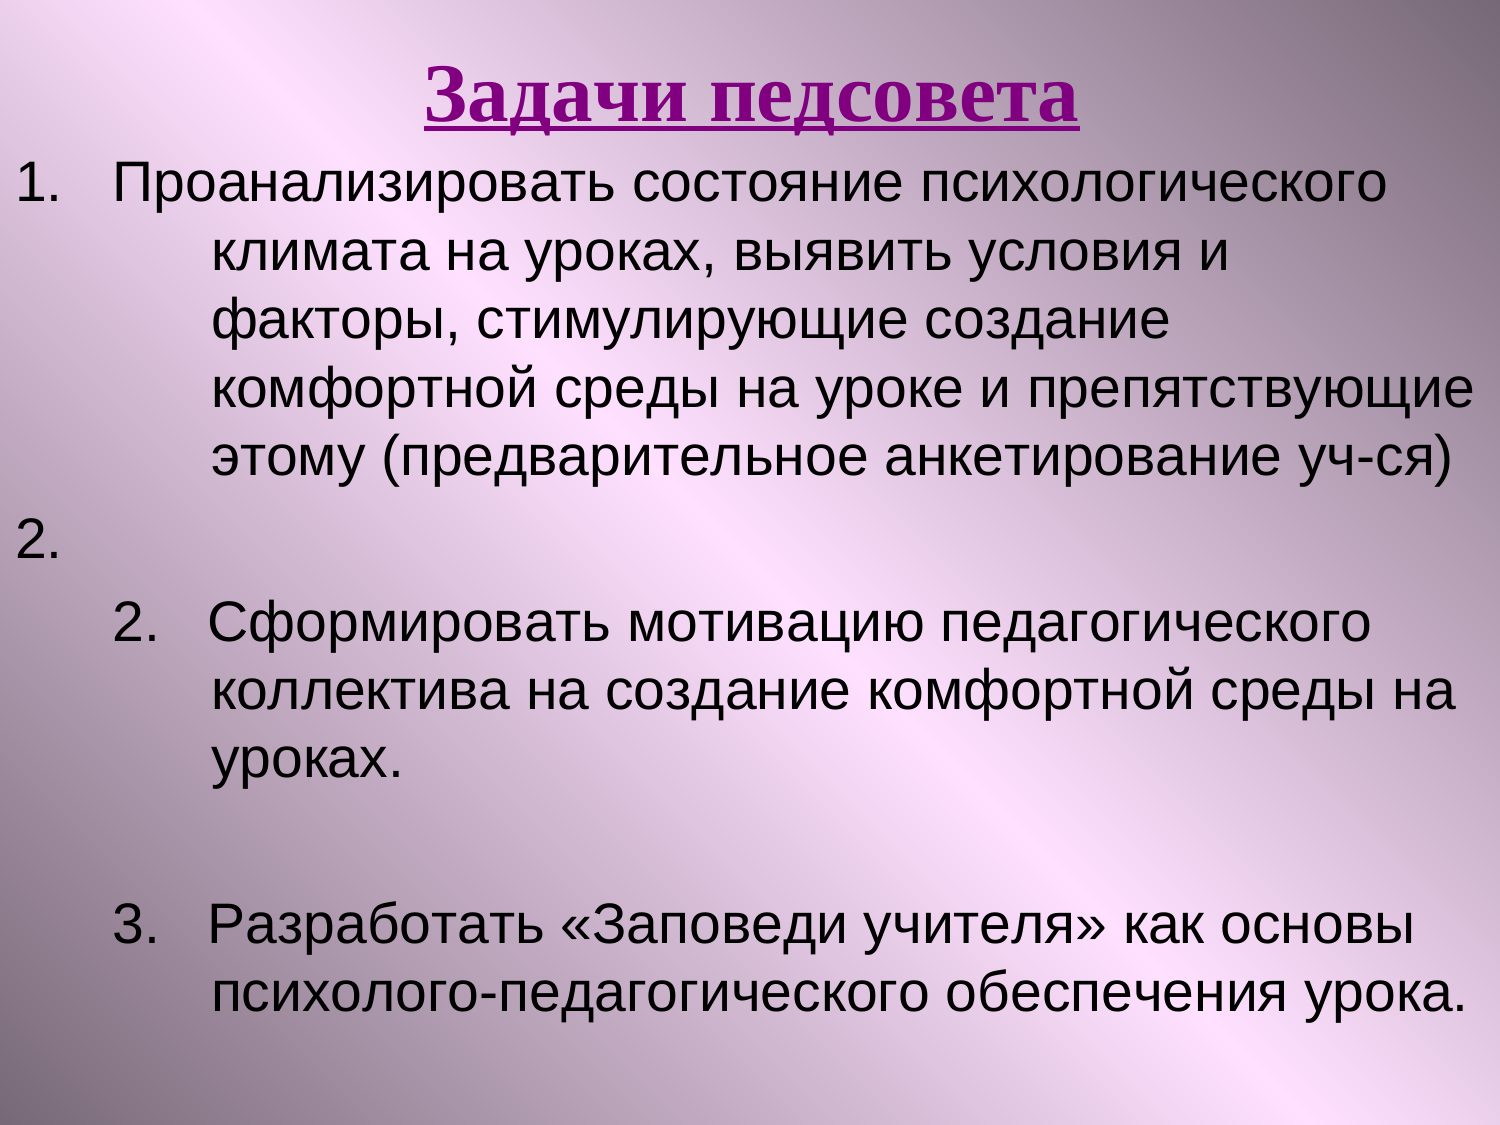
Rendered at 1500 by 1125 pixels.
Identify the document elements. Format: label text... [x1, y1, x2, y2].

list Проанализировать состояние психологического климата на уроках, выявить условия и факторы, стимулирующие создание комфортной среды на уроке и препятствующие этому (предварительное анкетирование уч-ся) 2. Сформировать мотивацию педагогического коллектива на создание комфортной среды на уроках. 3. Разработать «Заповеди учителя» как основы психолого-педагогического обеспечения урока. [0, 137, 1500, 1125]
title Задачи педсовета [76, 31, 1427, 137]
